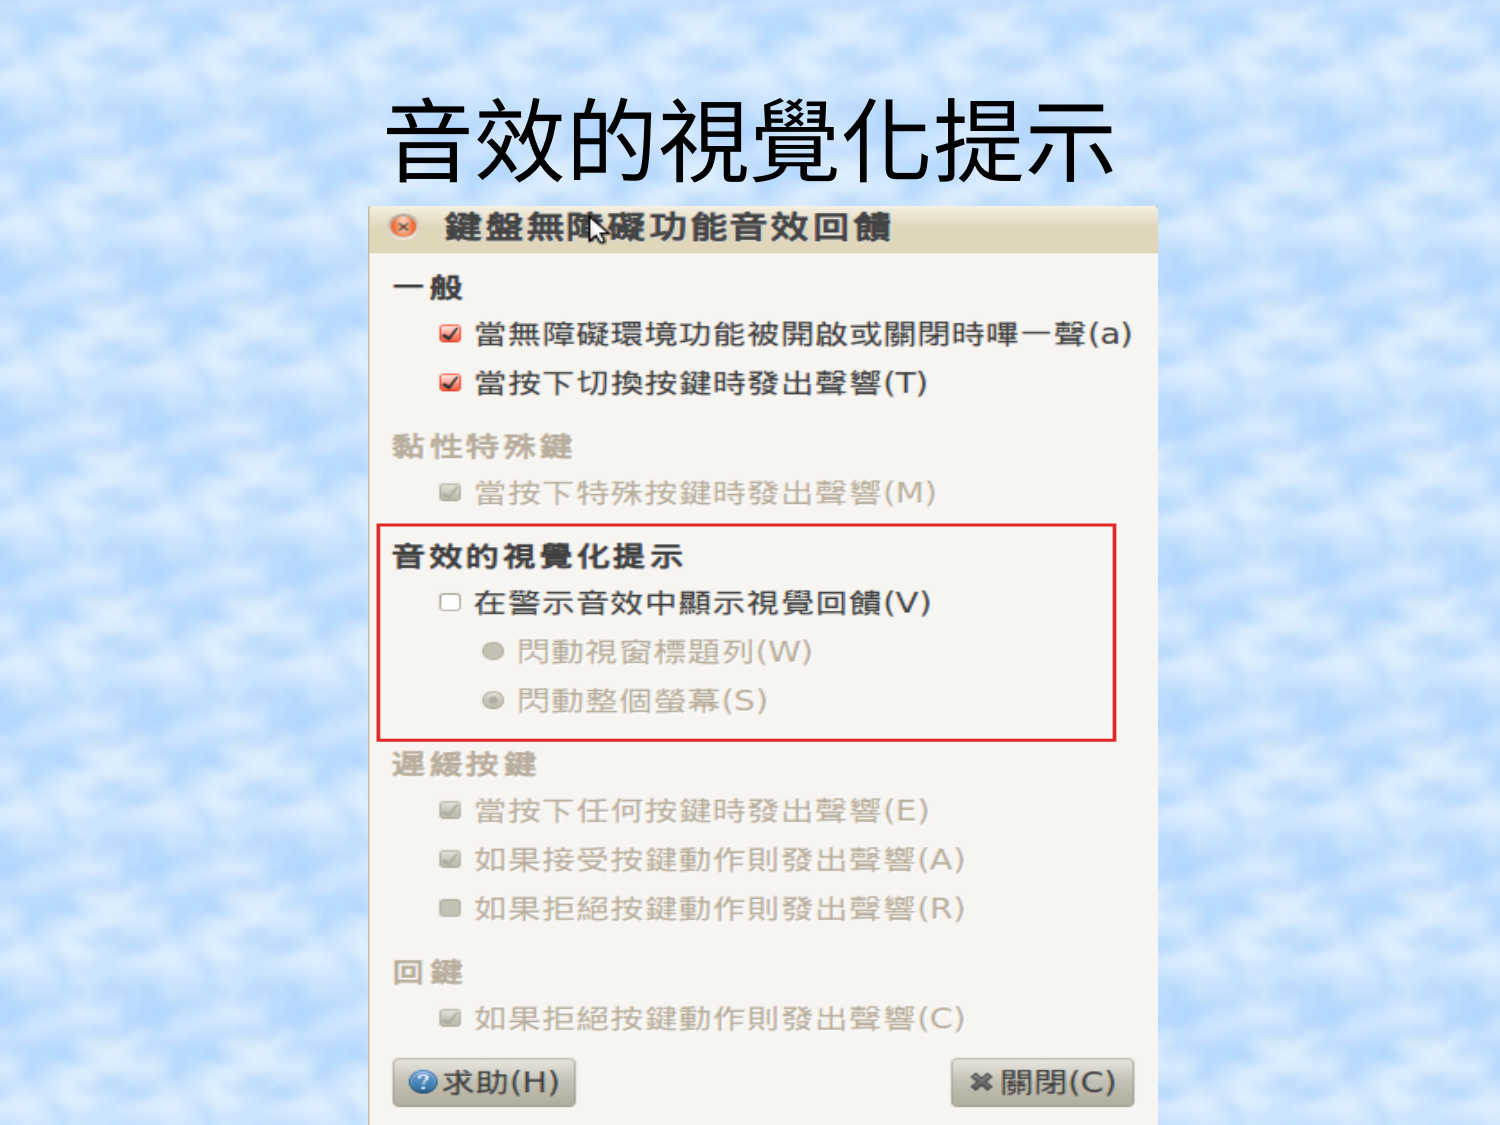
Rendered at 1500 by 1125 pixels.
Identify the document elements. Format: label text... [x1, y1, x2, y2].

picture [0, 0, 1500, 1125]
title 音效的視覺化提示 [75, 13, 1425, 265]
